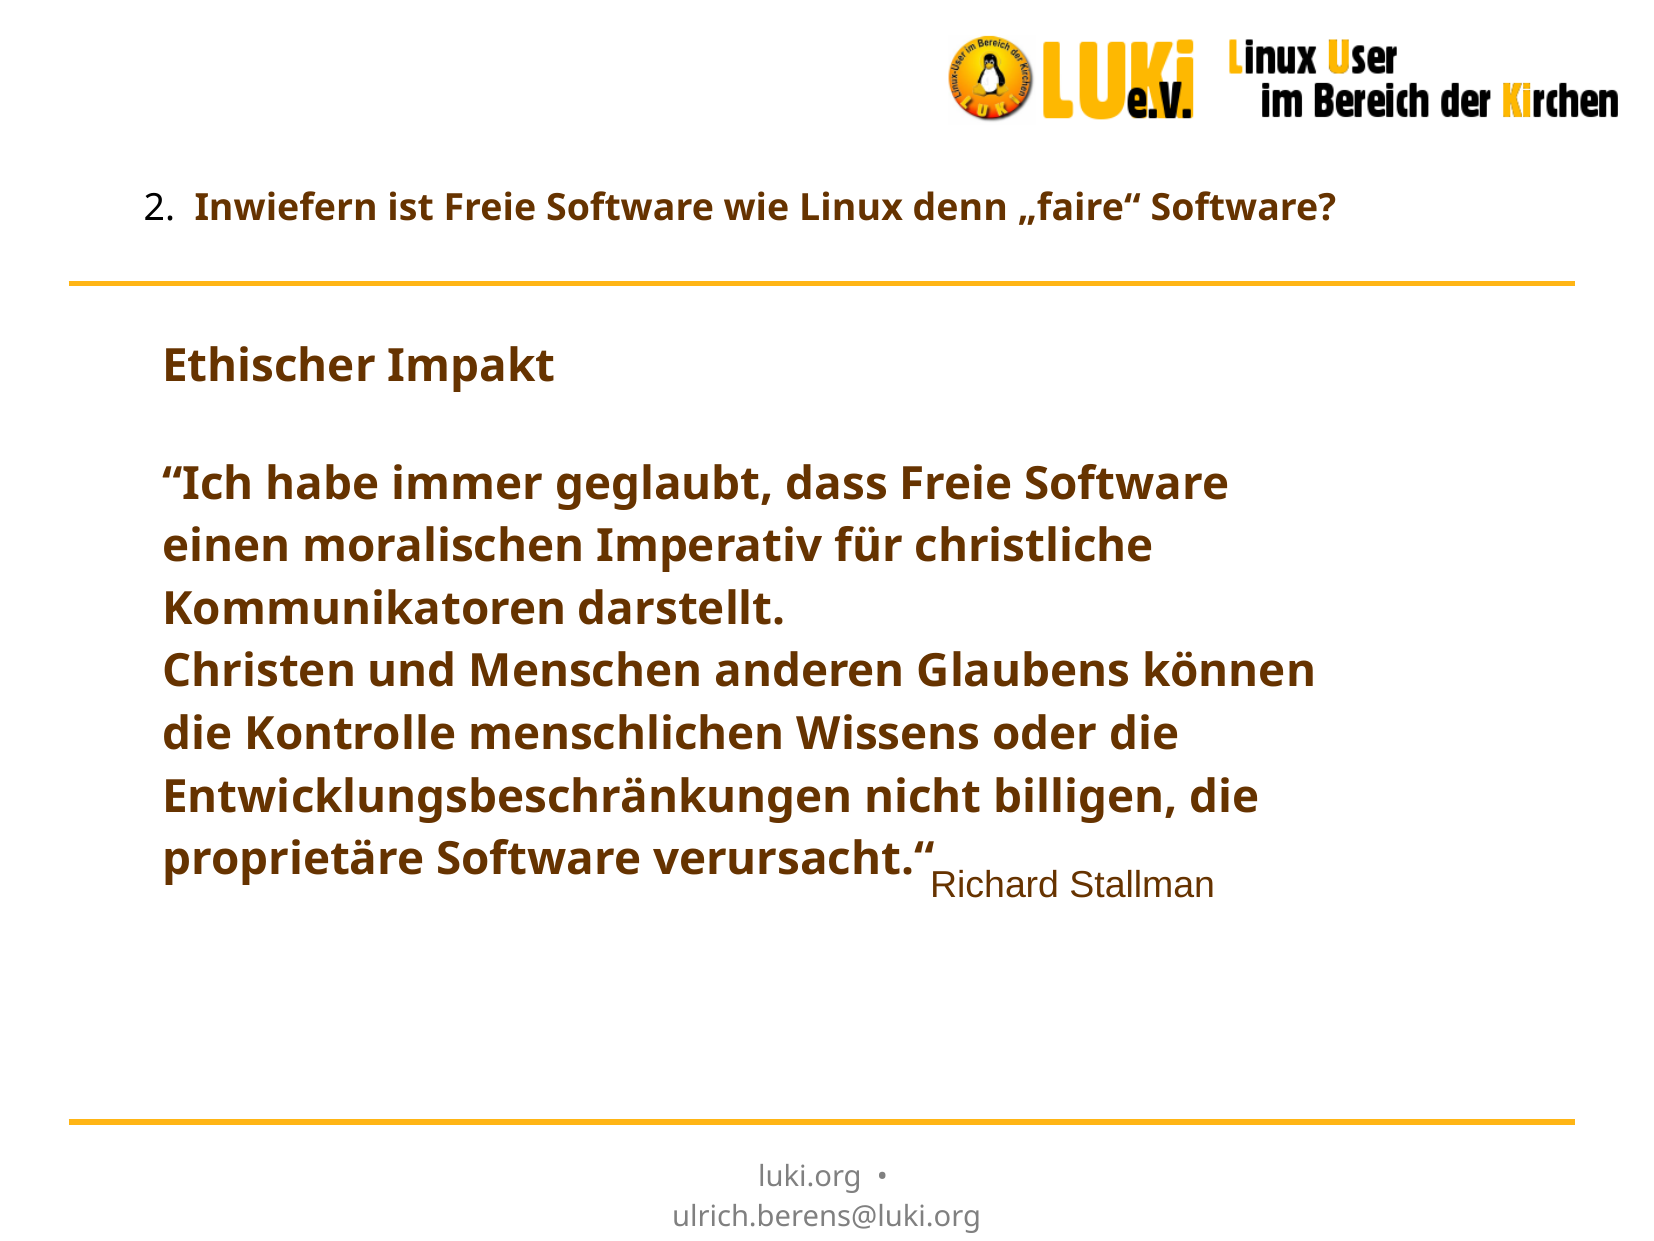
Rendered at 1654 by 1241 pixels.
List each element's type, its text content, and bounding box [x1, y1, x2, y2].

text_box luki.org • ulrich.berens@luki.org [590, 1144, 1063, 1201]
text_box Richard Stallman [915, 856, 1270, 914]
text_box Ethischer Impakt [147, 324, 1359, 394]
text_box “Ich habe immer geglaubt, dass Freie Software einen moralischen Imperativ für christliche Kommunikatoren darstellt. Christen und Menschen anderen Glaubens können die Kontrolle menschlichen Wissens oder die Entwicklungsbeschränkungen nicht billigen, die proprietäre Software verursacht.“ [147, 442, 1359, 833]
text_box 2. Inwiefern ist Freie Software wie Linux denn „faire“ Software? [88, 172, 1625, 232]
picture [944, 29, 1625, 130]
